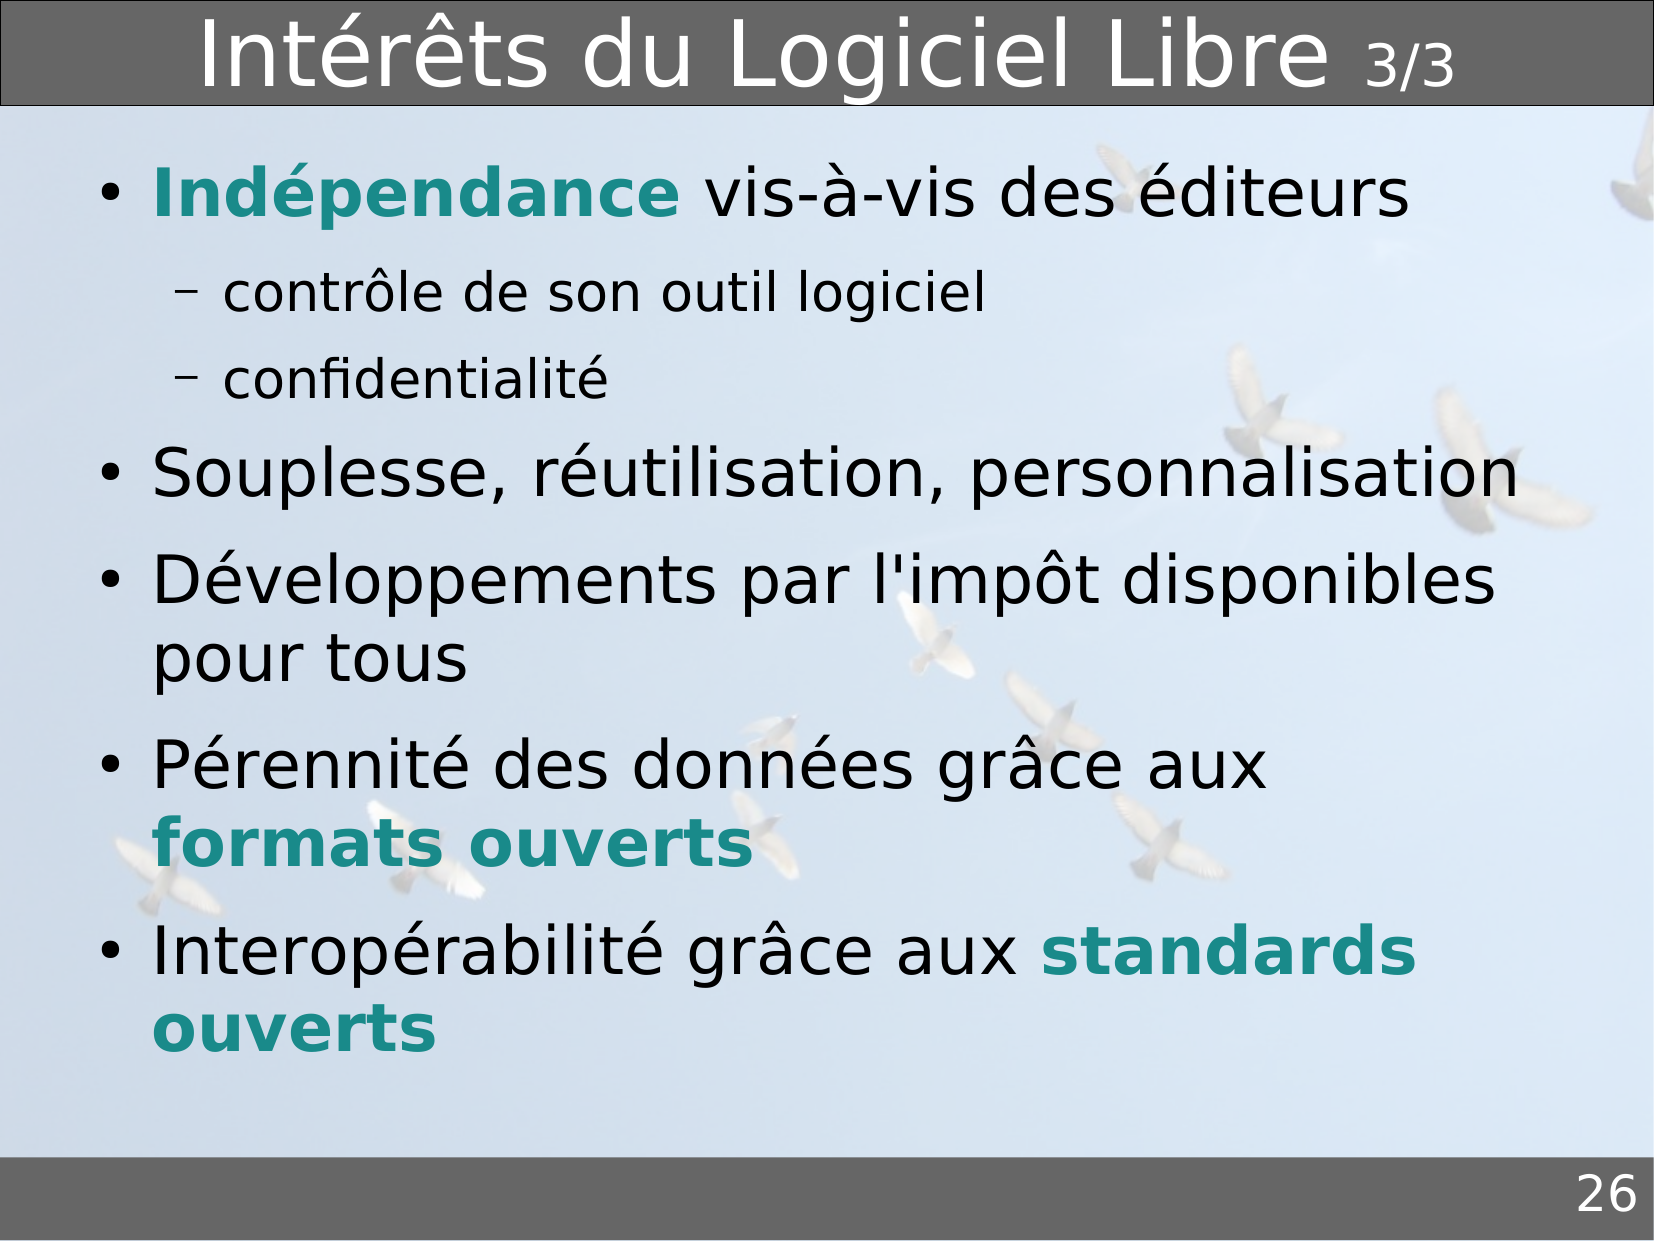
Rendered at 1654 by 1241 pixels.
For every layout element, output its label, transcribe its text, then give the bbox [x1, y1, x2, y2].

list Indépendance vis-à-vis des éditeurs contrôle de son outil logiciel confidentialité Souplesse, réutilisation, personnalisation Développements par l'impôt disponibles pour tous Pérennité des données grâce aux formats ouverts Interopérabilité grâce aux standards ouverts [80, 154, 1569, 1068]
title Intérêts du Logiciel Libre 3/3 [0, 0, 1654, 110]
